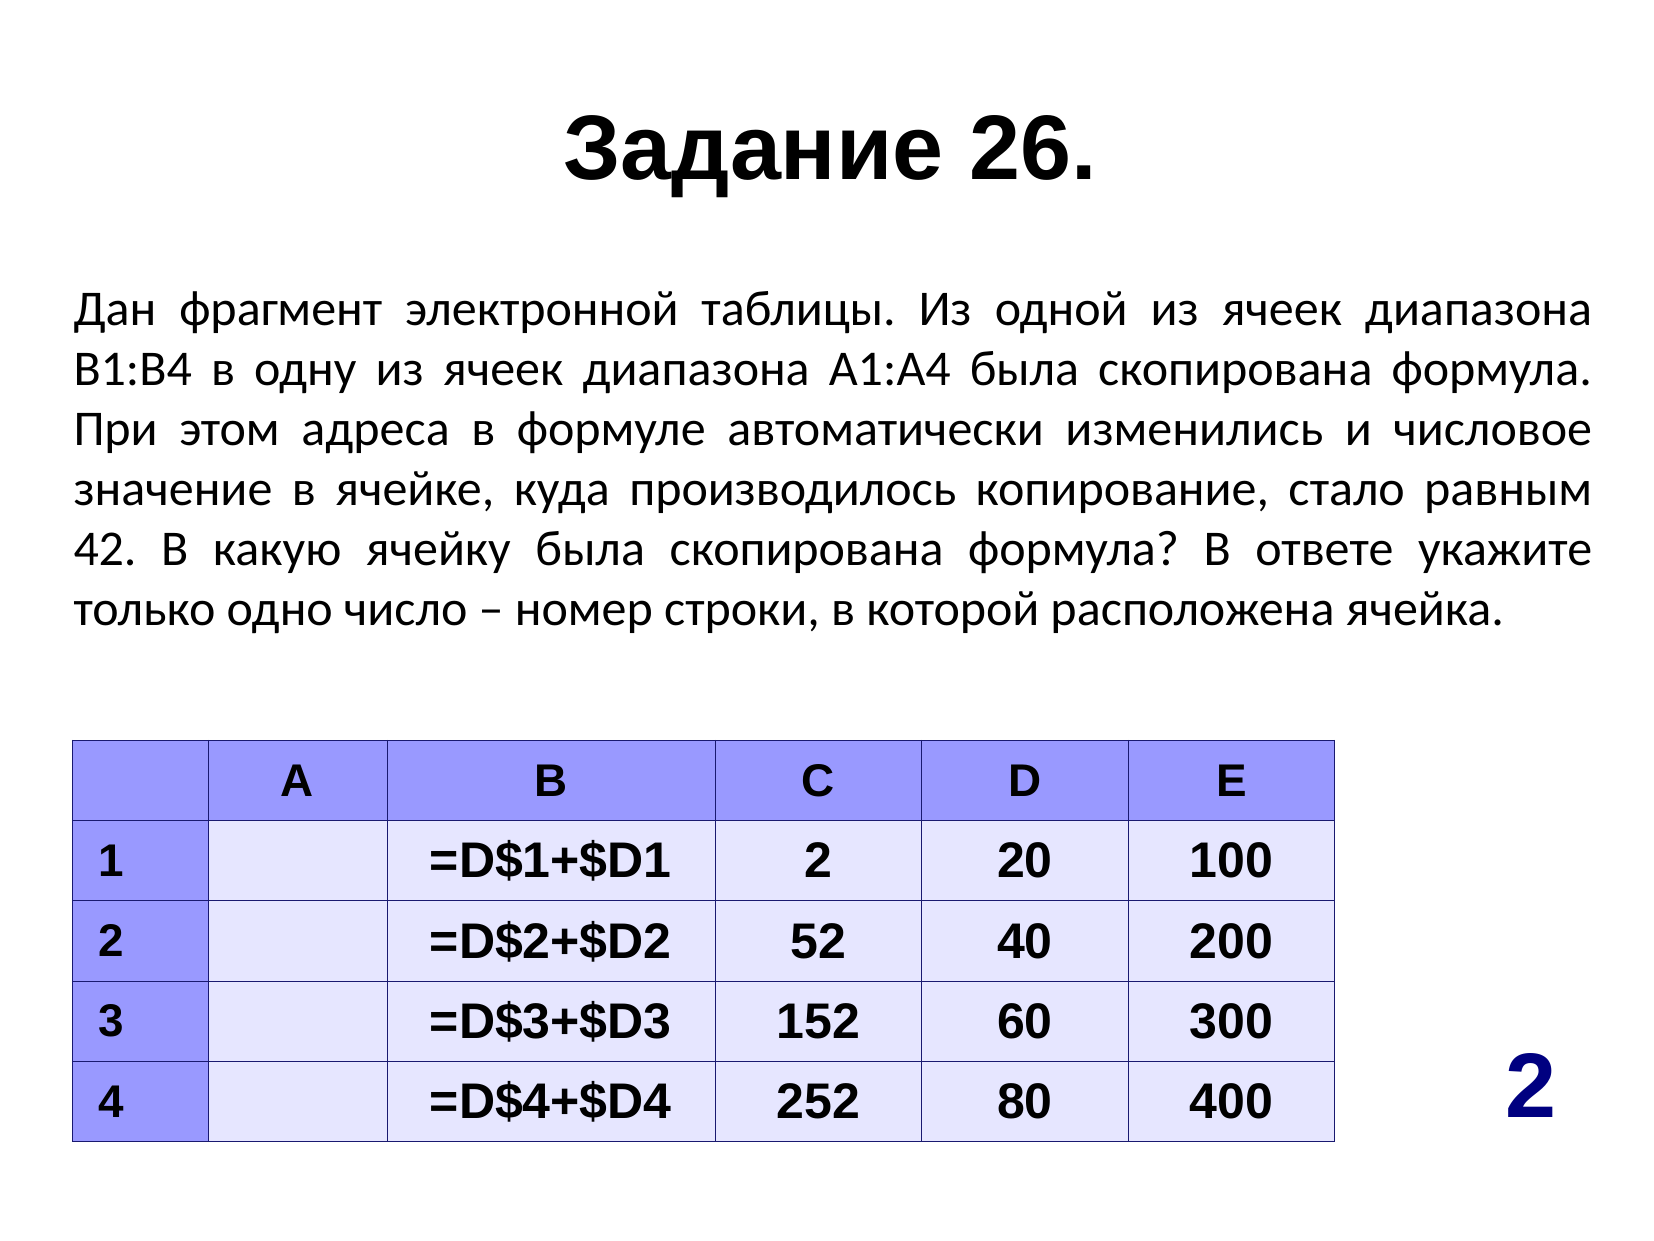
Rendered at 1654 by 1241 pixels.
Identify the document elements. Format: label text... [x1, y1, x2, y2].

table_cell [209, 821, 387, 900]
table_header D [922, 741, 1128, 820]
table_cell =D$2+$D2 [388, 901, 715, 981]
table_cell 52 [716, 901, 921, 981]
table_cell =D$1+$D1 [388, 821, 715, 900]
table_cell 2 [716, 821, 921, 900]
table_cell 200 [1129, 901, 1334, 981]
table_cell 300 [1129, 982, 1334, 1061]
table_cell 60 [922, 982, 1128, 1061]
table_cell 3 [73, 982, 208, 1061]
table_header Е [1129, 741, 1334, 820]
table_header [73, 741, 208, 820]
table_cell 40 [922, 901, 1128, 981]
table_cell 1 [73, 821, 208, 900]
table_cell [209, 901, 387, 981]
table_cell 20 [922, 821, 1128, 900]
table_cell 2 [73, 901, 208, 981]
table_cell [209, 982, 387, 1061]
table_cell =D$4+$D4 [388, 1062, 715, 1141]
table_cell 4 [73, 1062, 208, 1141]
table_header С [716, 741, 921, 820]
table_cell 152 [716, 982, 921, 1061]
table_cell =D$3+$D3 [388, 982, 715, 1061]
table_cell 100 [1129, 821, 1334, 900]
text_box 2 [1417, 1027, 1571, 1145]
table_cell 252 [716, 1062, 921, 1141]
table_cell 400 [1129, 1062, 1334, 1141]
table_cell 80 [922, 1062, 1128, 1141]
table_header А [209, 741, 387, 820]
list Дан фрагмент электронной таблицы. Из одной из ячеек диапазона B1:B4 в одну из ячеек диапазона A1:A4 была скопирована формула. При этом адреса в формуле автоматически изменились и числовое значение в ячейке, куда производилось копирование, стало равным 42. В какую ячейку была скопирована формула? В ответе укажите только одно число – номер строки, в которой расположена ячейка. [58, 268, 1609, 1194]
table_cell [209, 1062, 387, 1141]
table_header В [388, 741, 715, 820]
title Задание 26. [82, 68, 1571, 268]
